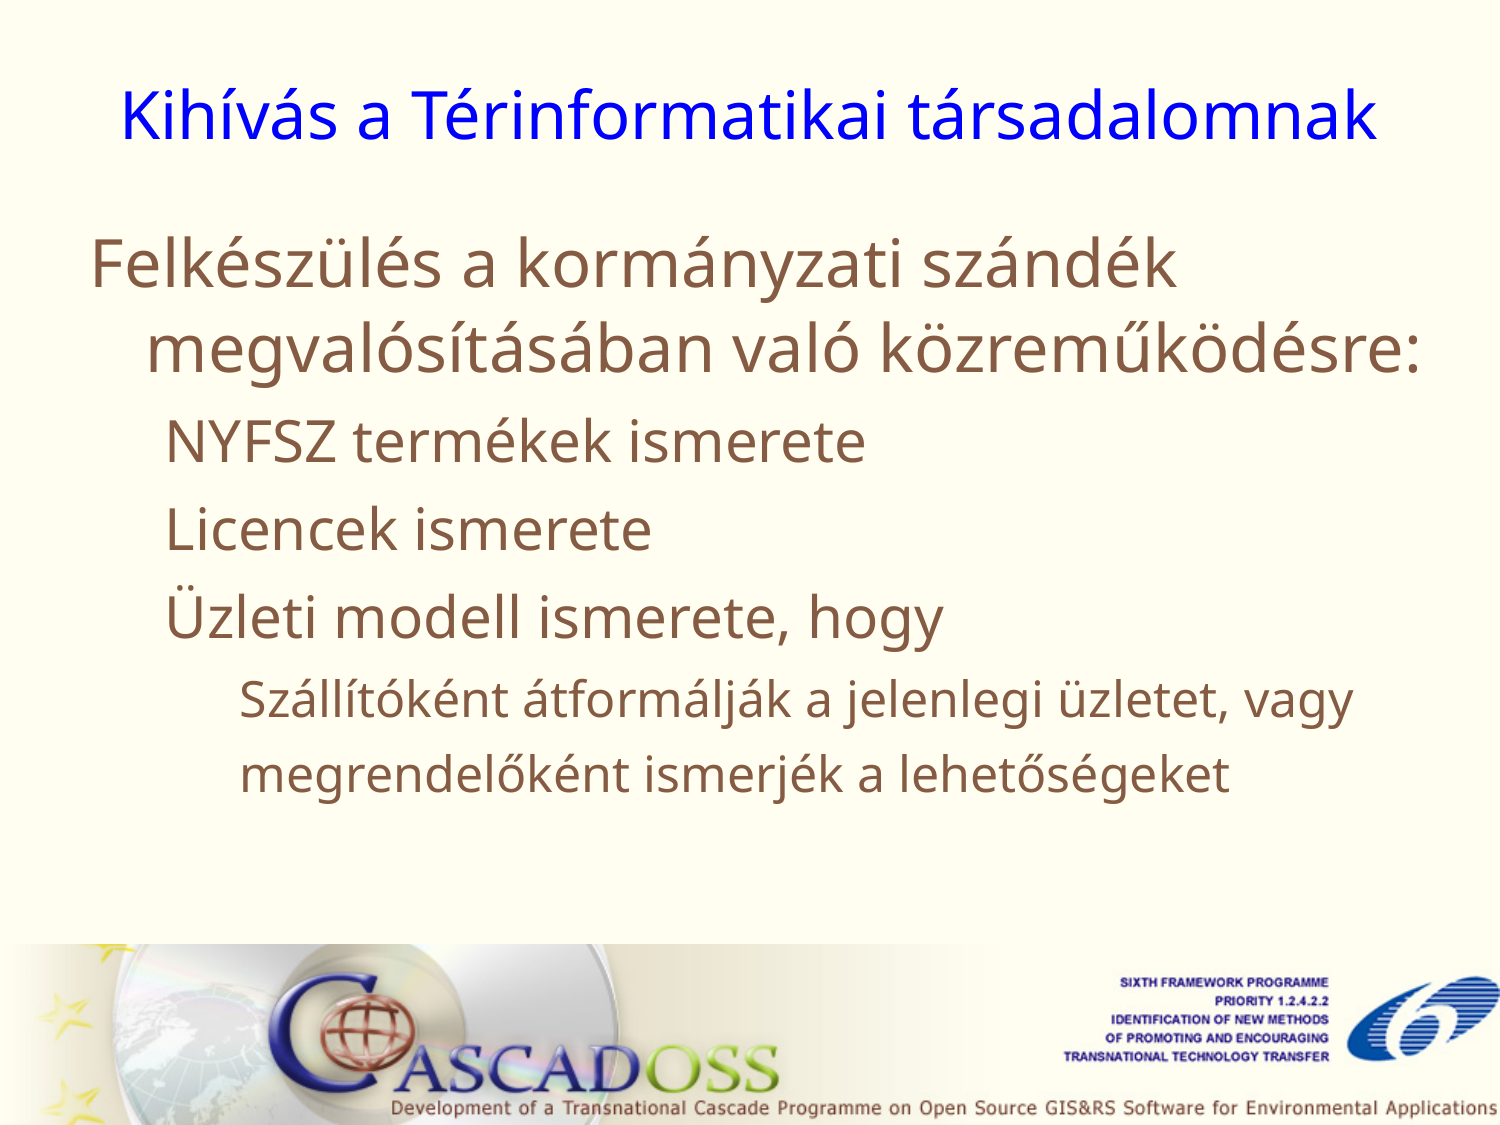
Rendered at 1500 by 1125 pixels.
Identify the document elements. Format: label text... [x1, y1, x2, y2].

picture [0, 944, 1500, 1125]
list Felkészülés a kormányzati szándék megvalósításában való közreműködésre: NYFSZ termékek ismerete Licencek ismerete Üzleti modell ismerete, hogy Szállítóként átformálják a jelenlegi üzletet, vagy megrendelőként ismerjék a lehetőségeket [74, 208, 1477, 951]
title Kihívás a Térinformatikai társadalomnak [74, 20, 1425, 208]
